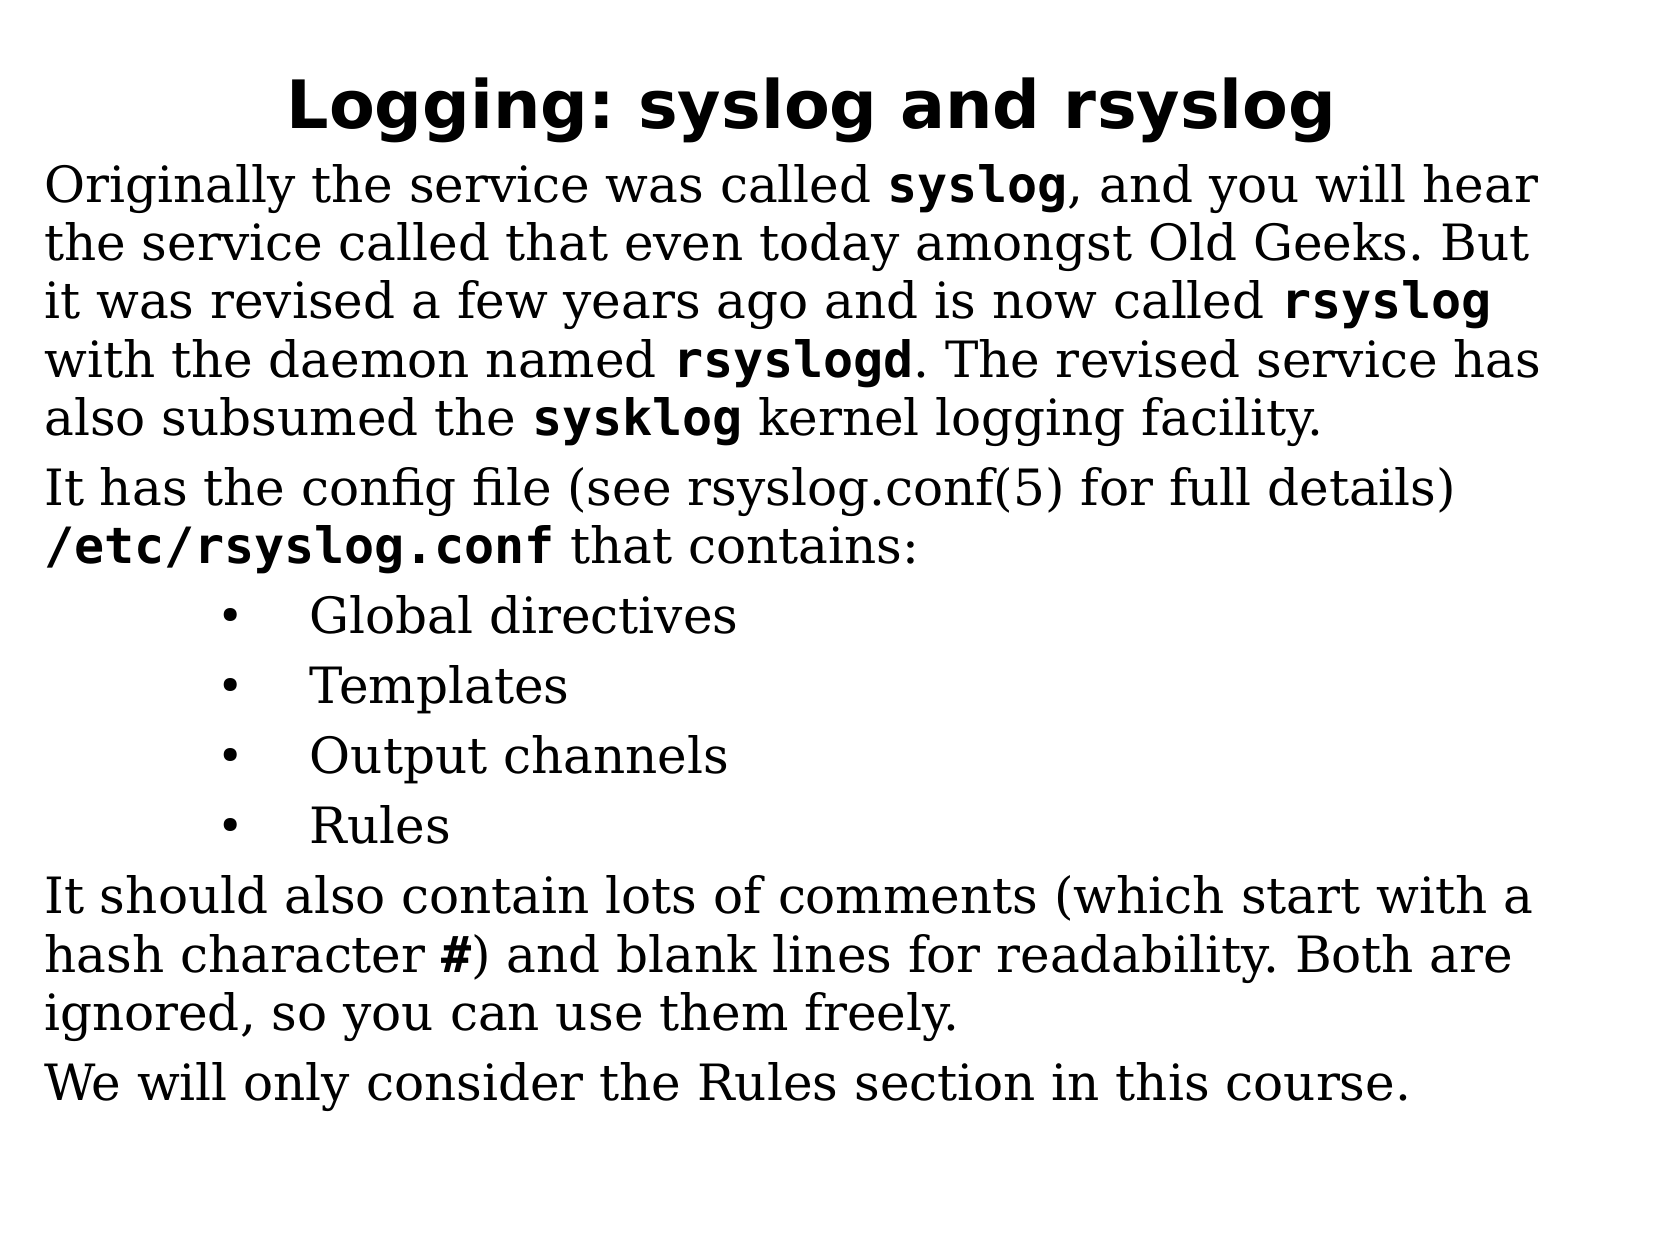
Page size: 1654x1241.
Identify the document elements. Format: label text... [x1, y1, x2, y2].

text_box Logging: syslog and rsyslog Originally the service was called syslog, and you will hear the service called that even today amongst Old Geeks. But it was revised a few years ago and is now called rsyslog with the daemon named rsyslogd. The revised service has also subsumed the sysklog kernel logging facility. It has the config file (see rsyslog.conf(5) for full details) /etc/rsyslog.conf that contains: Global directives Templates Output channels Rules It should also contain lots of comments (which start with a hash character #) and blank lines for readability. Both are ignored, so you can use them freely. We will only consider the Rules section in this course. [29, 59, 1595, 1120]
